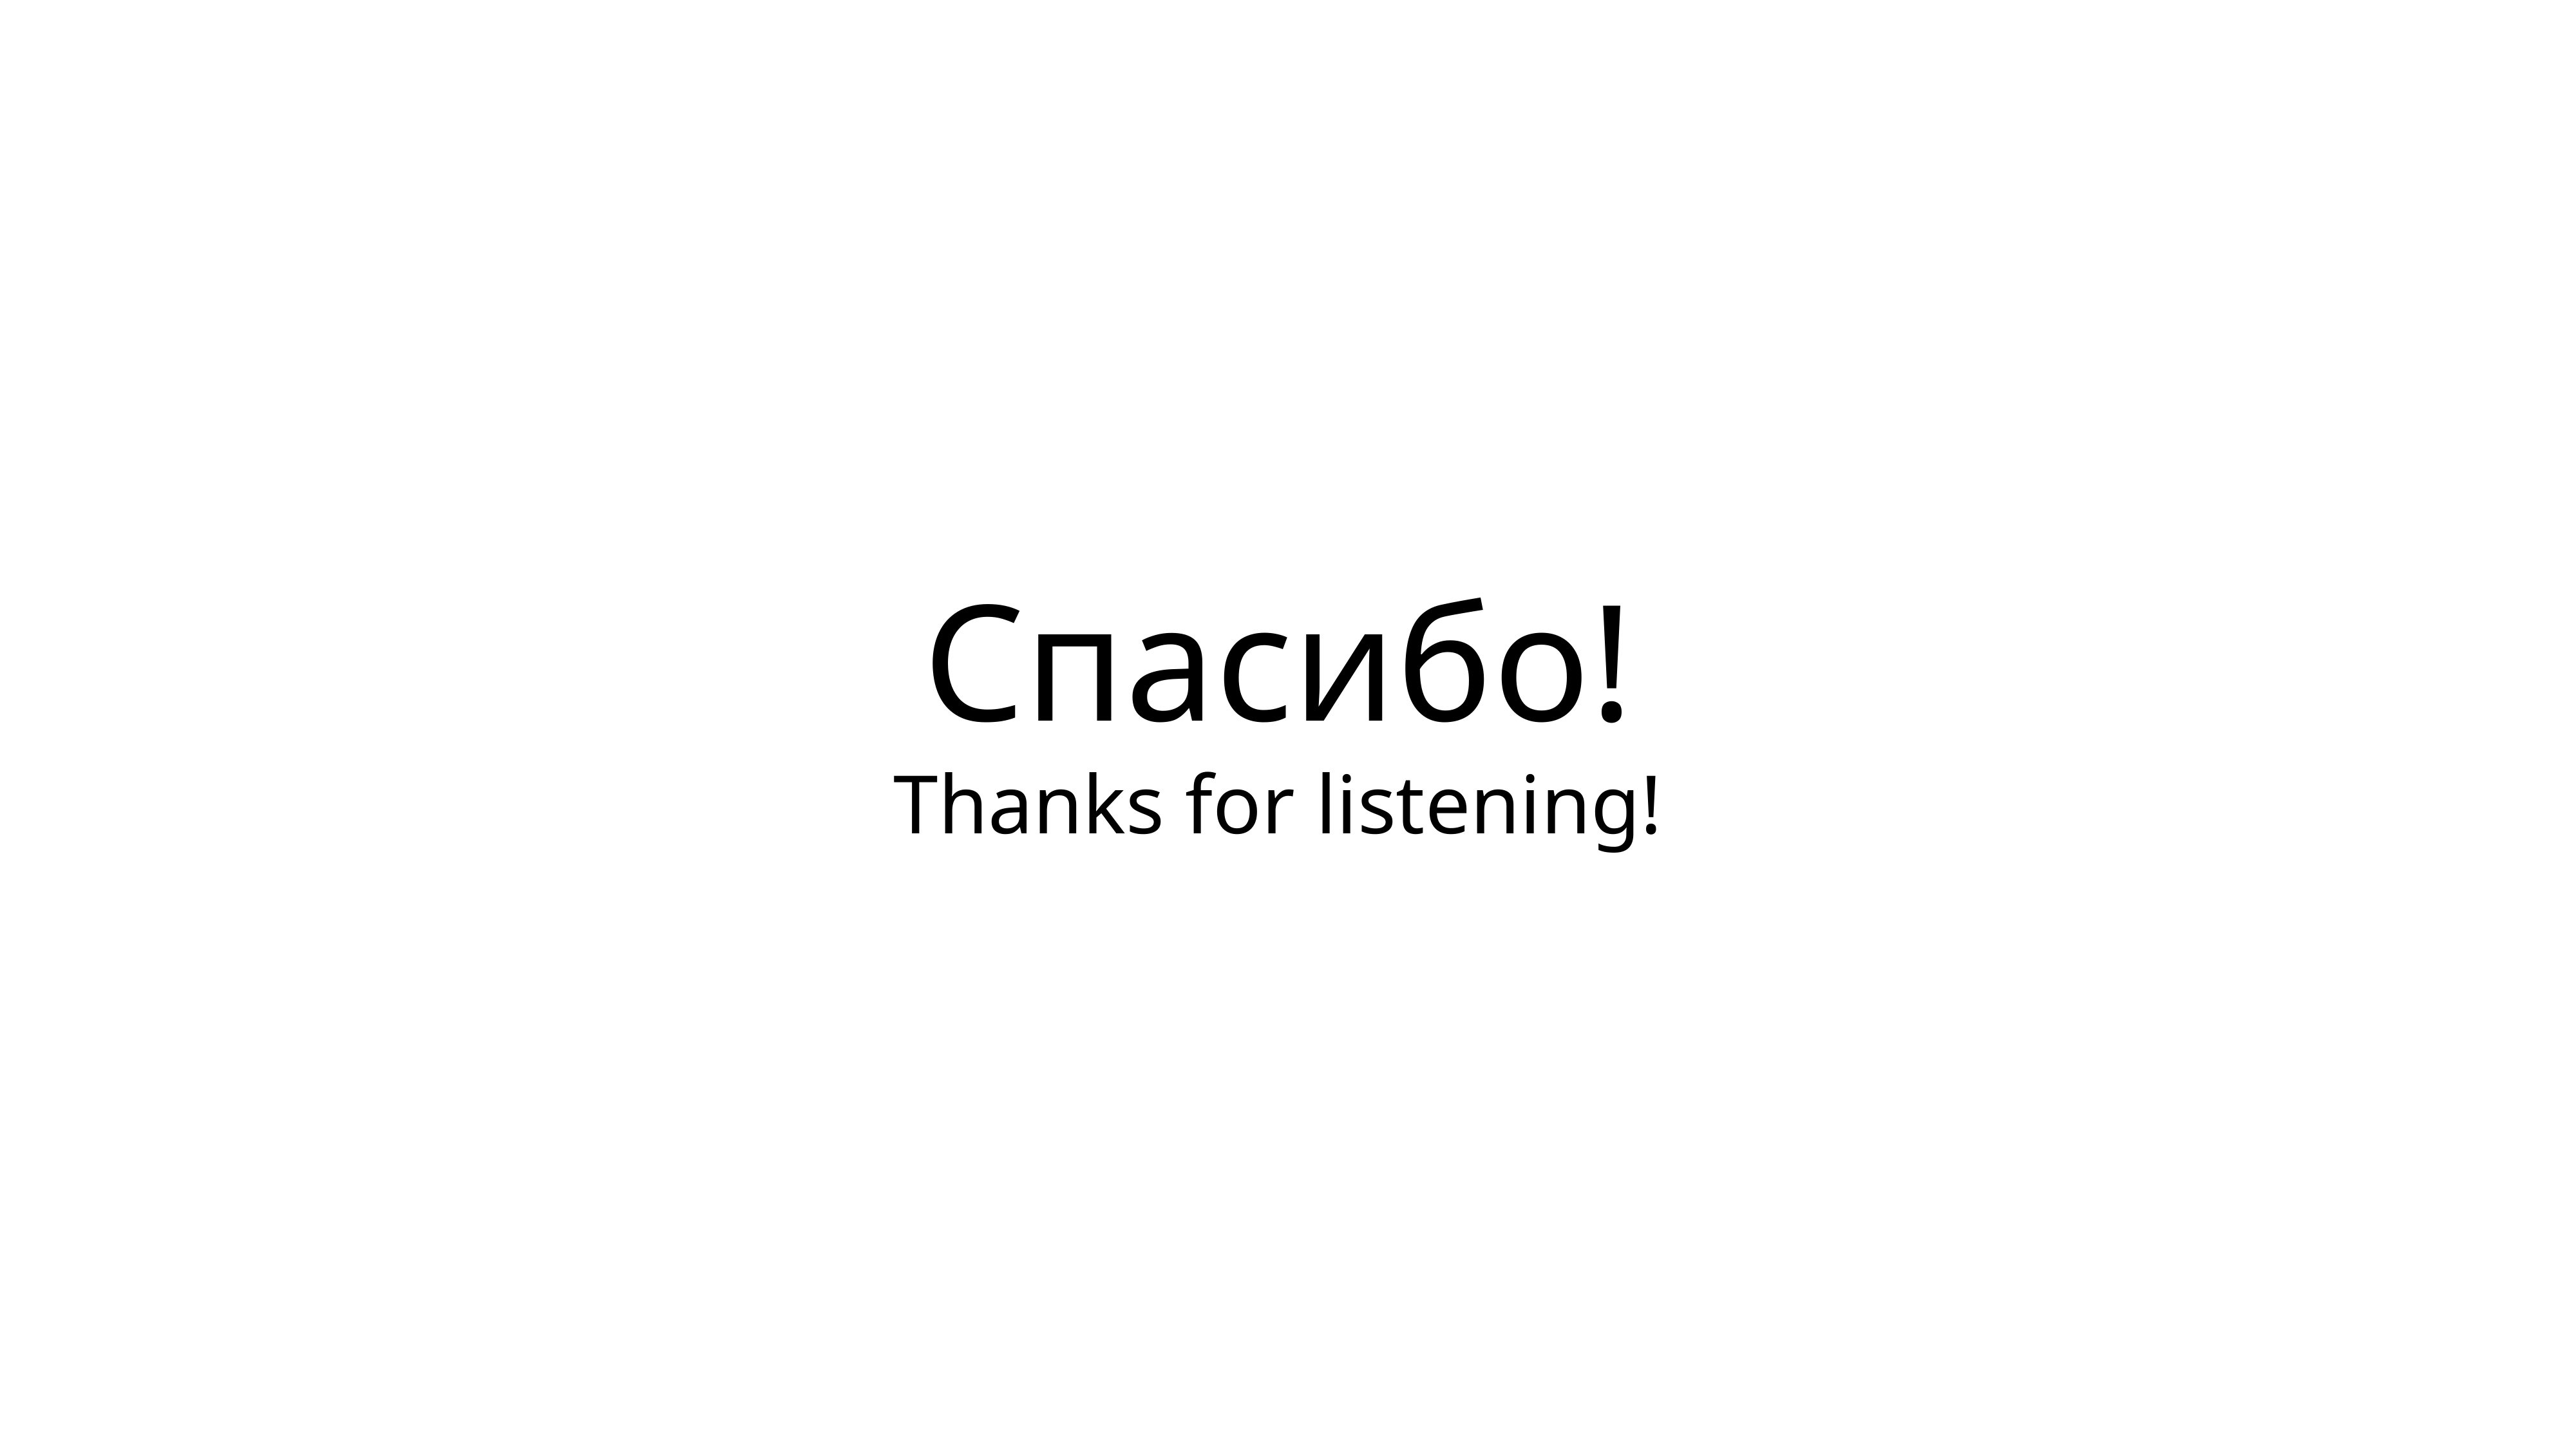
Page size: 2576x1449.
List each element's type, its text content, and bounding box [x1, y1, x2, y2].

title Спасибо! Thanks for listening! [310, 322, 2246, 1088]
